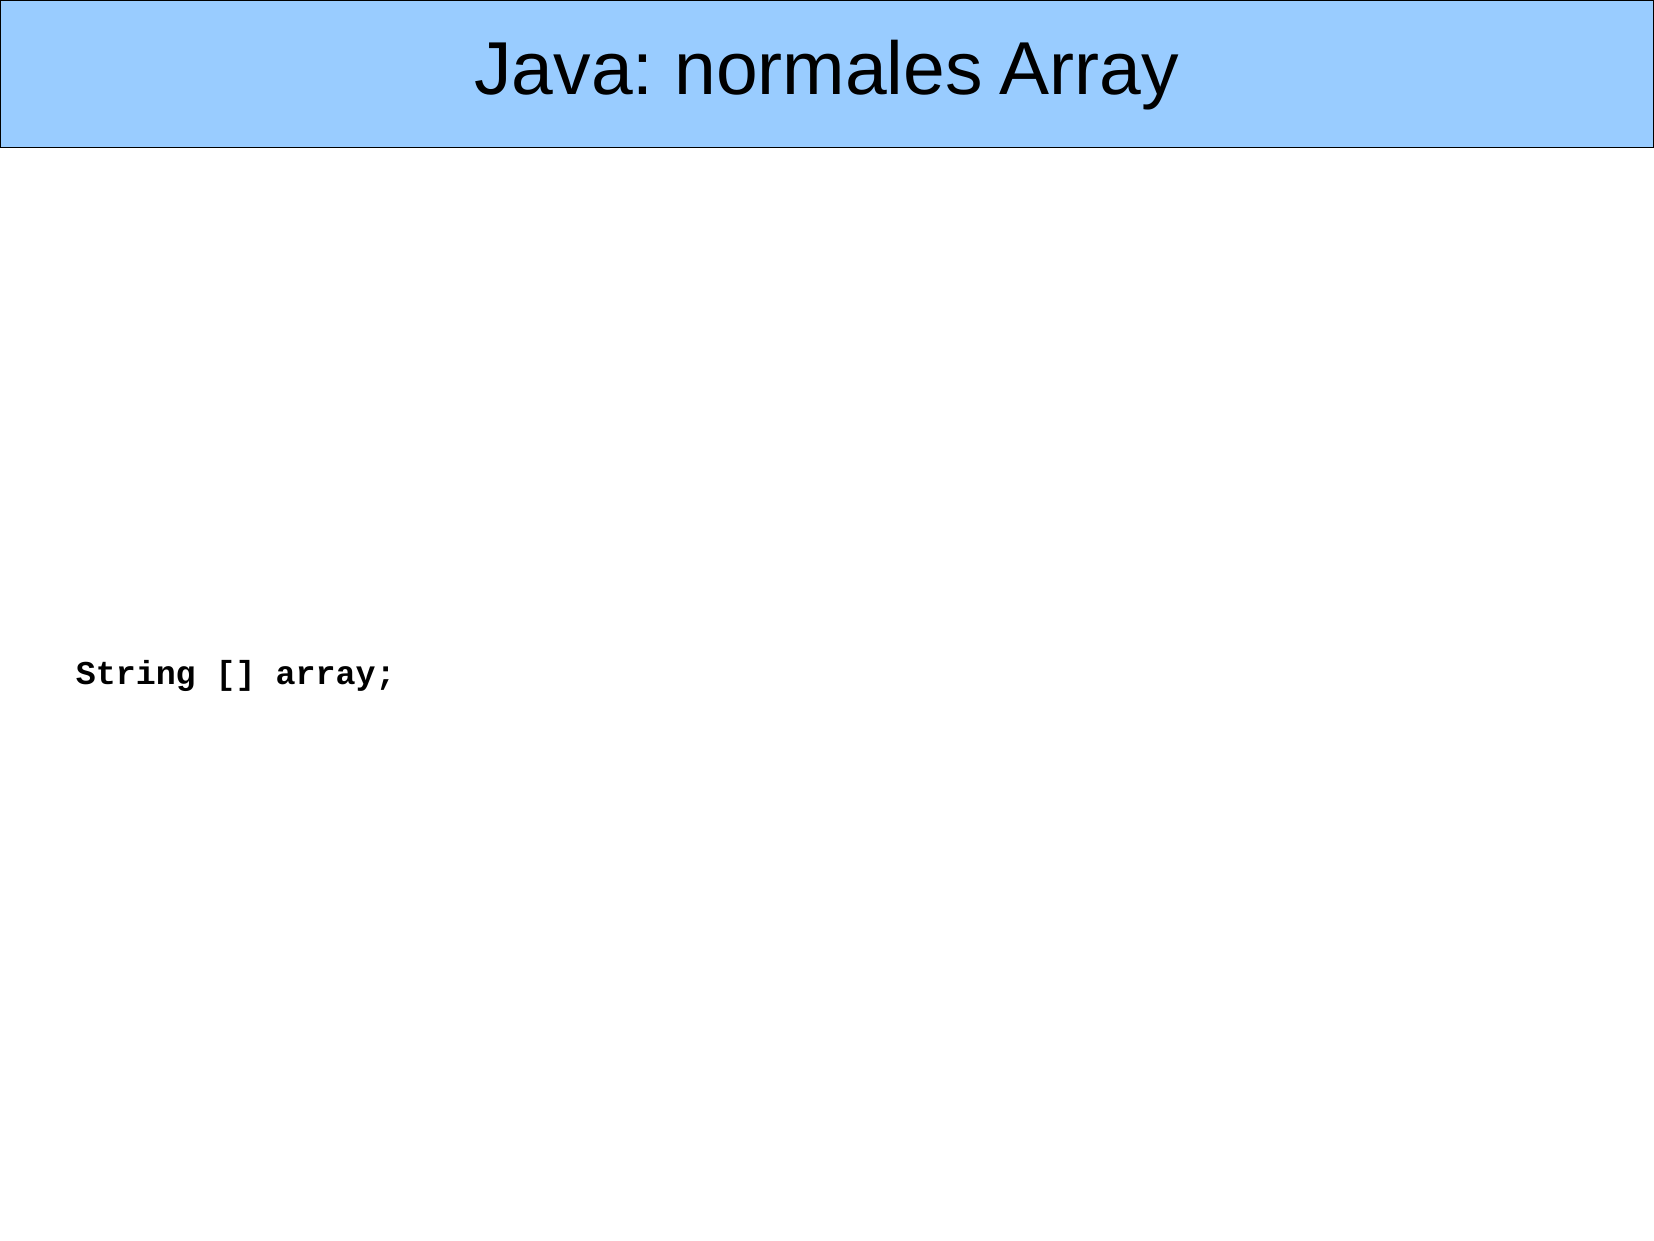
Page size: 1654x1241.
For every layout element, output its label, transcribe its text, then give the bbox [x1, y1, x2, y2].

text_box String [] array; [61, 649, 411, 740]
text_box [0, 0, 1654, 148]
text_box Java: normales Array [459, 19, 1194, 119]
